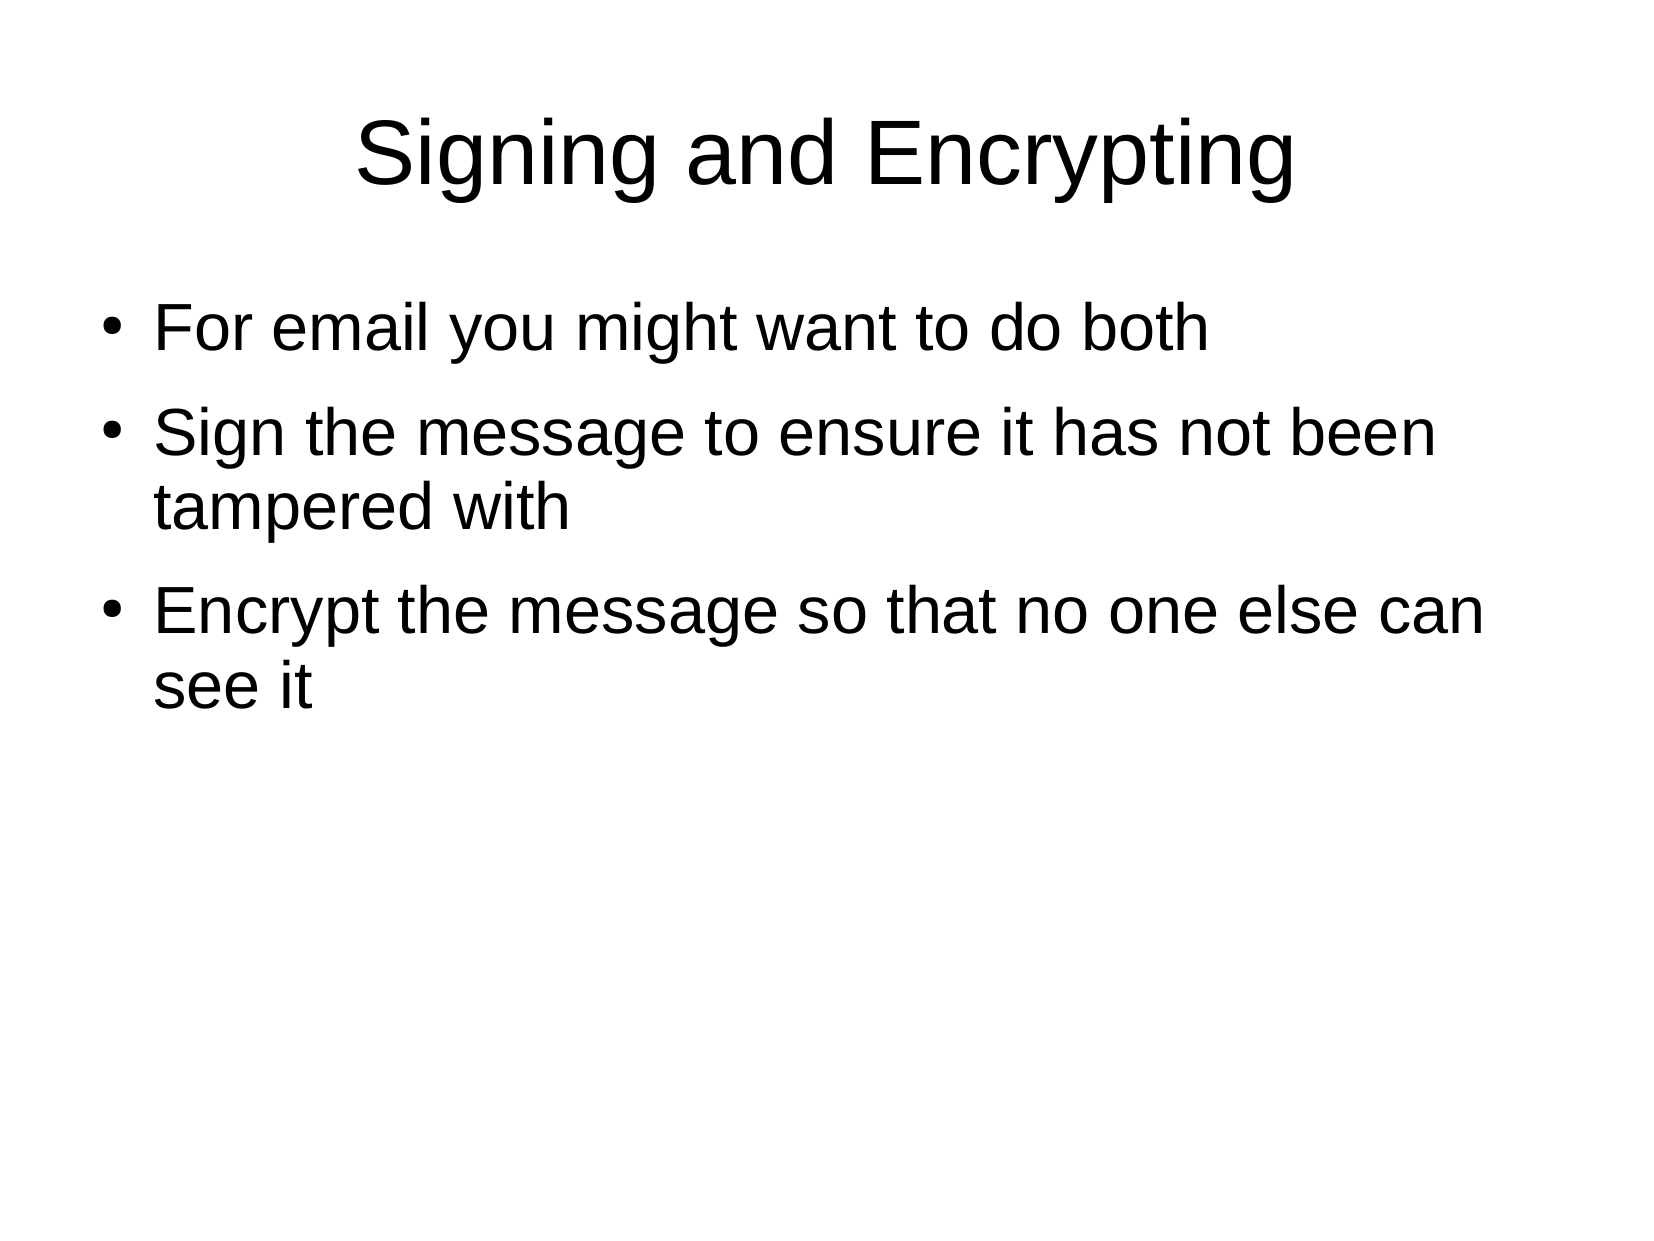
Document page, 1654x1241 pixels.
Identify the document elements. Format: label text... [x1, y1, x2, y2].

title Signing and Encrypting [82, 49, 1571, 257]
list For email you might want to do both Sign the message to ensure it has not been tampered with Encrypt the message so that no one else can see it [82, 290, 1571, 1010]
